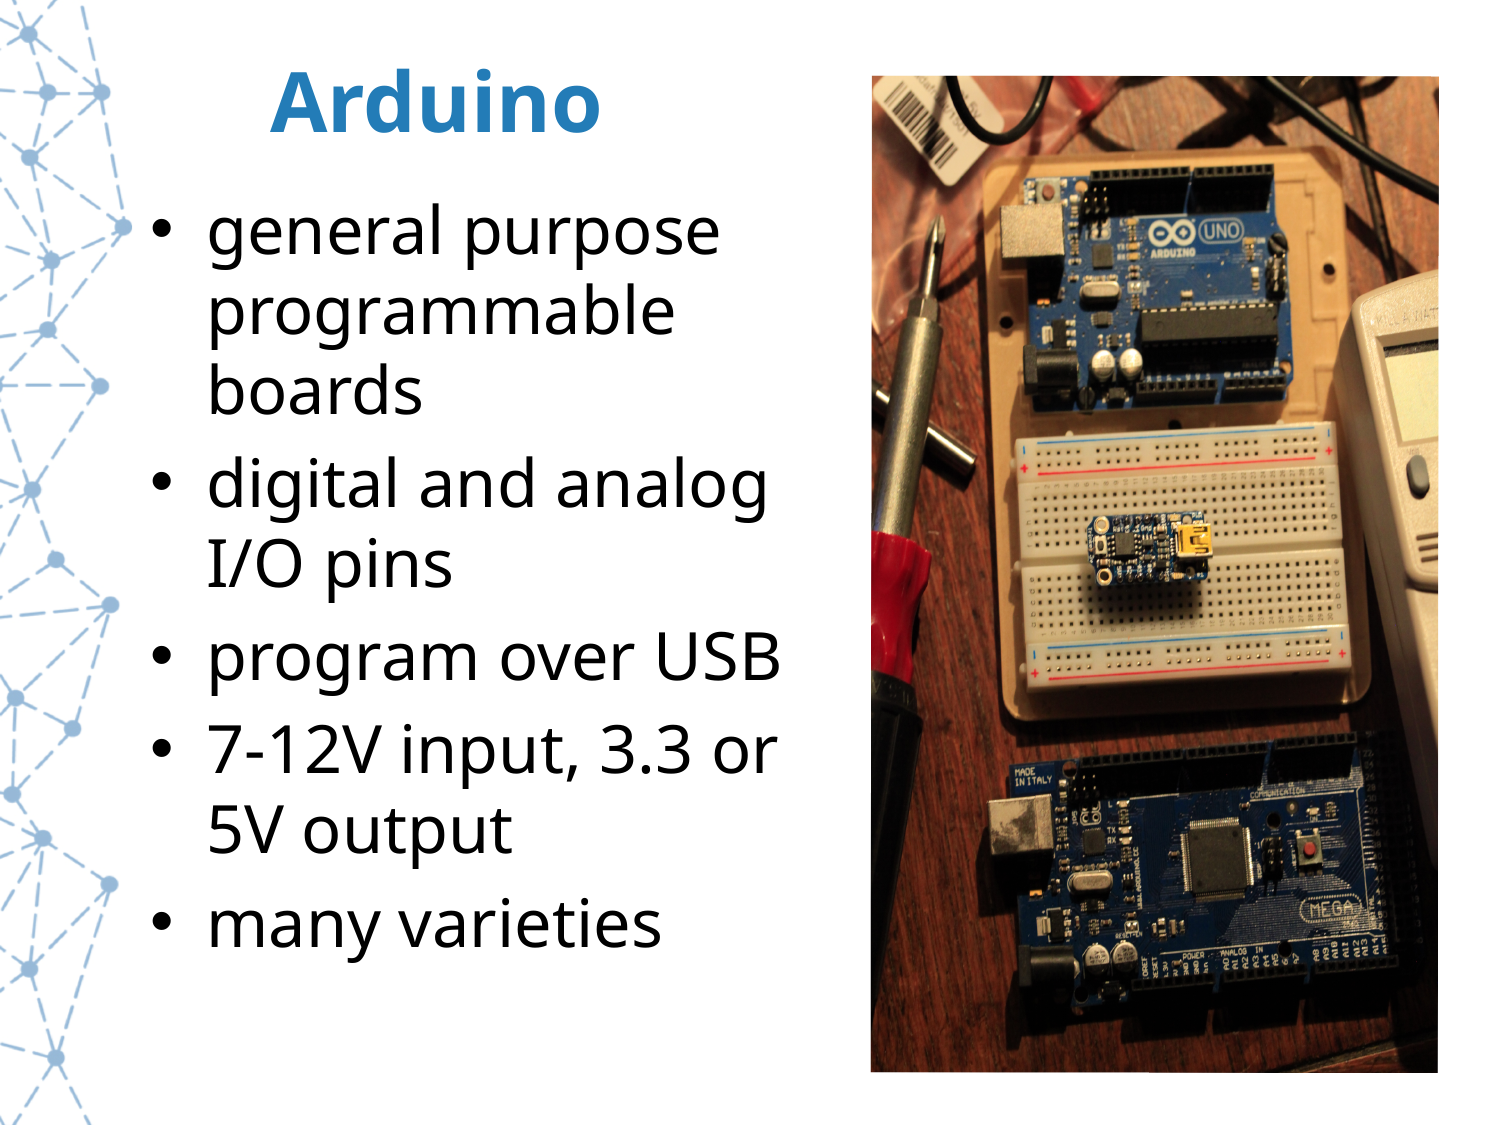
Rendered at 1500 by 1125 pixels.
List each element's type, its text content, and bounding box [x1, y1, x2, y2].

picture [0, 0, 133, 1125]
text_box Arduino [270, 49, 721, 150]
list general purpose programmable boards digital and analog I/O pins program over USB 7-12V input, 3.3 or 5V output many varieties [135, 179, 809, 923]
picture [870, 75, 1439, 1073]
